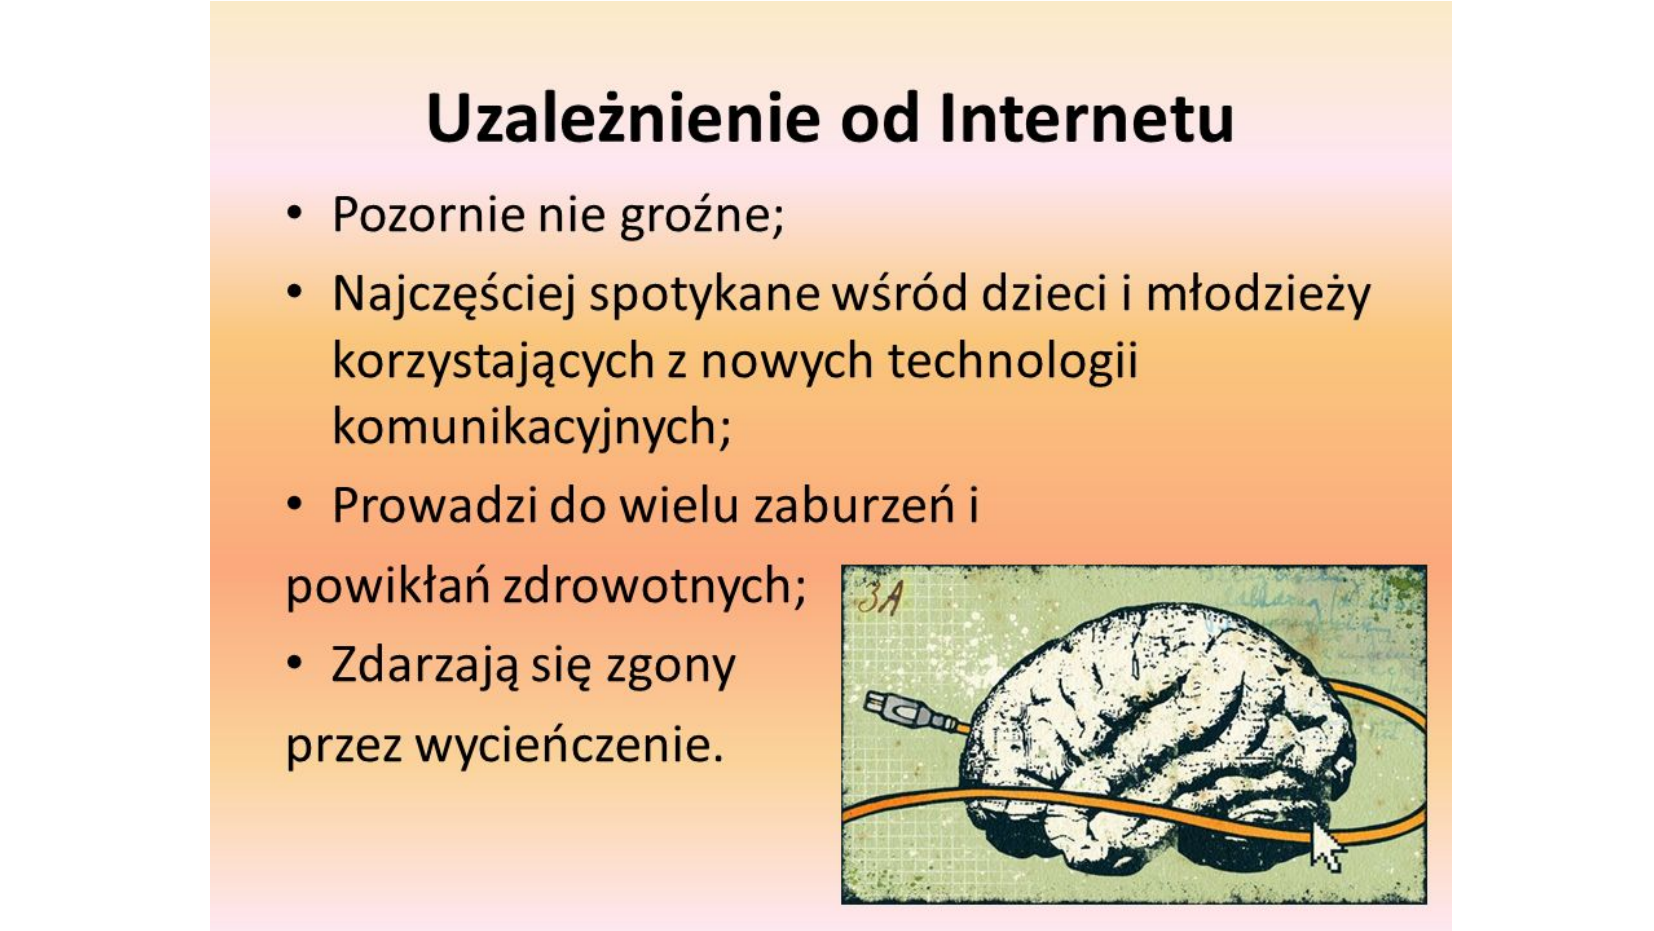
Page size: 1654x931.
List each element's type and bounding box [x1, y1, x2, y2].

picture [210, 1, 1452, 931]
